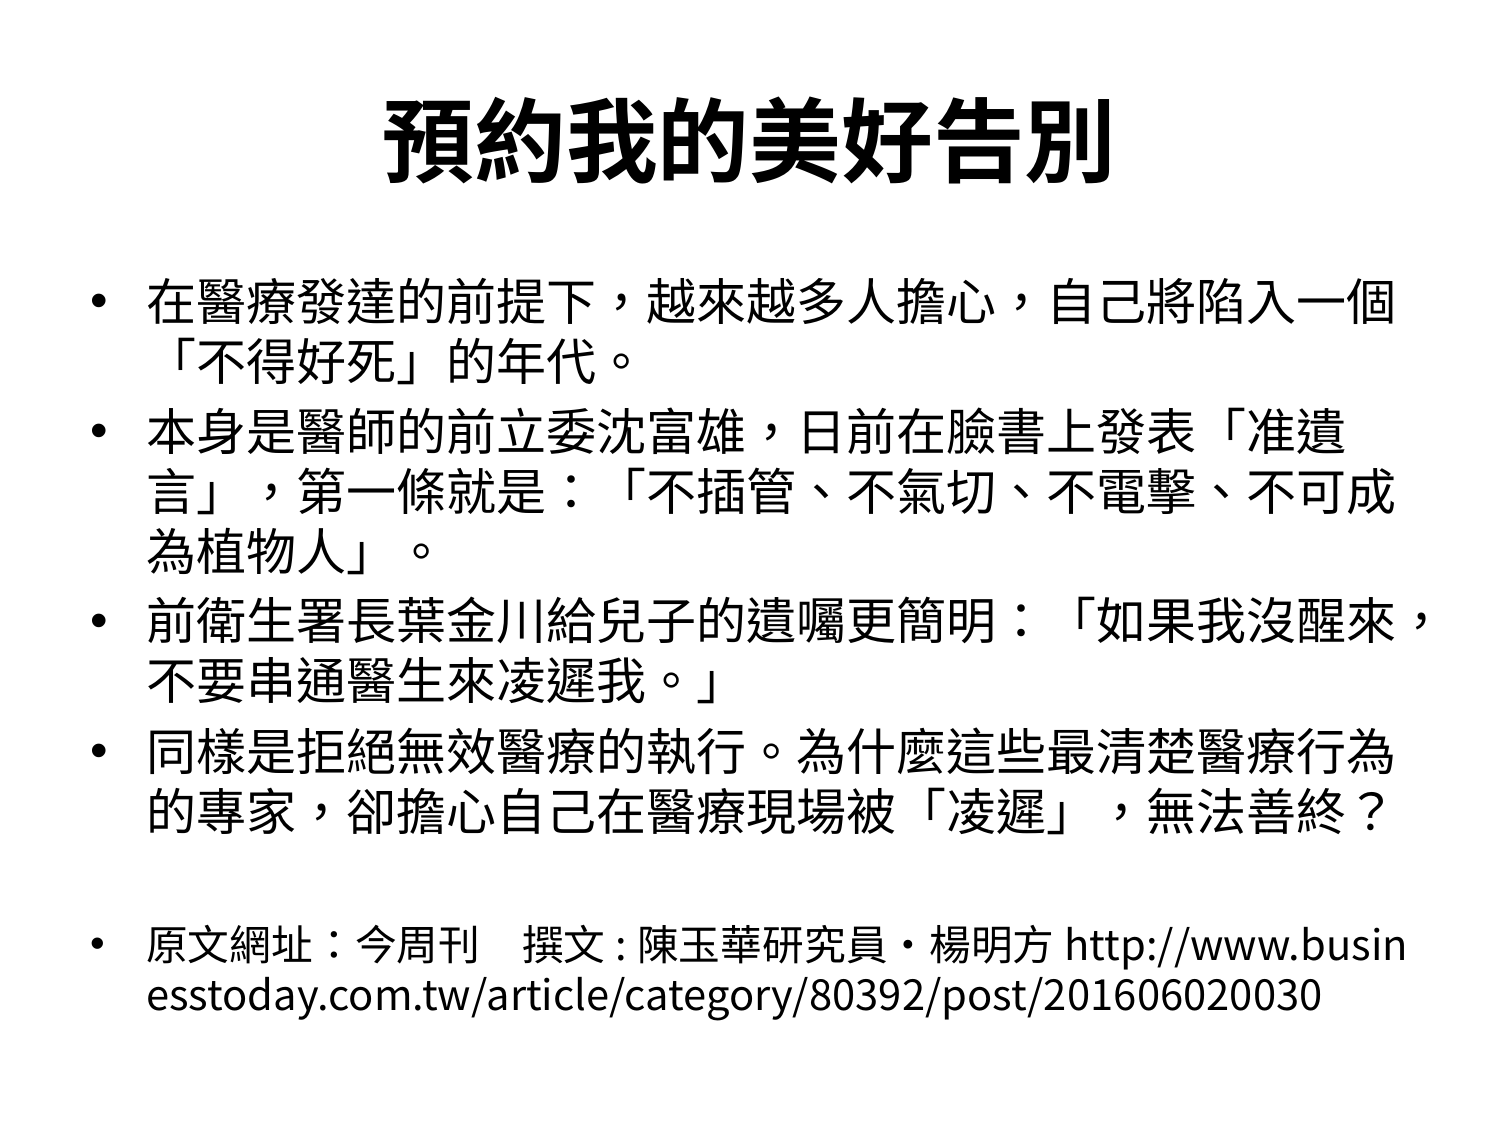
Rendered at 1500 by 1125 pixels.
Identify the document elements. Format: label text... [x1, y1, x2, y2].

title 預約我的美好告別 [75, 45, 1425, 233]
list 在醫療發達的前提下，越來越多人擔心，自己將陷入一個「不得好死」的年代。 本身是醫師的前立委沈富雄，日前在臉書上發表「准遺言」，第一條就是：「不插管、不氣切、不電擊、不可成為植物人」。 前衛生署長葉金川給兒子的遺囑更簡明：「如果我沒醒來，不要串通醫生來凌遲我。」 同樣是拒絕無效醫療的執行。為什麼這些最清楚醫療行為的專家，卻擔心自己在醫療現場被「凌遲」，無法善終？ 原文網址：今周刊 撰文:陳玉華研究員‧楊明方http://www.businesstoday.com.tw/article/category/80392/post/201606020030 [75, 262, 1425, 1005]
